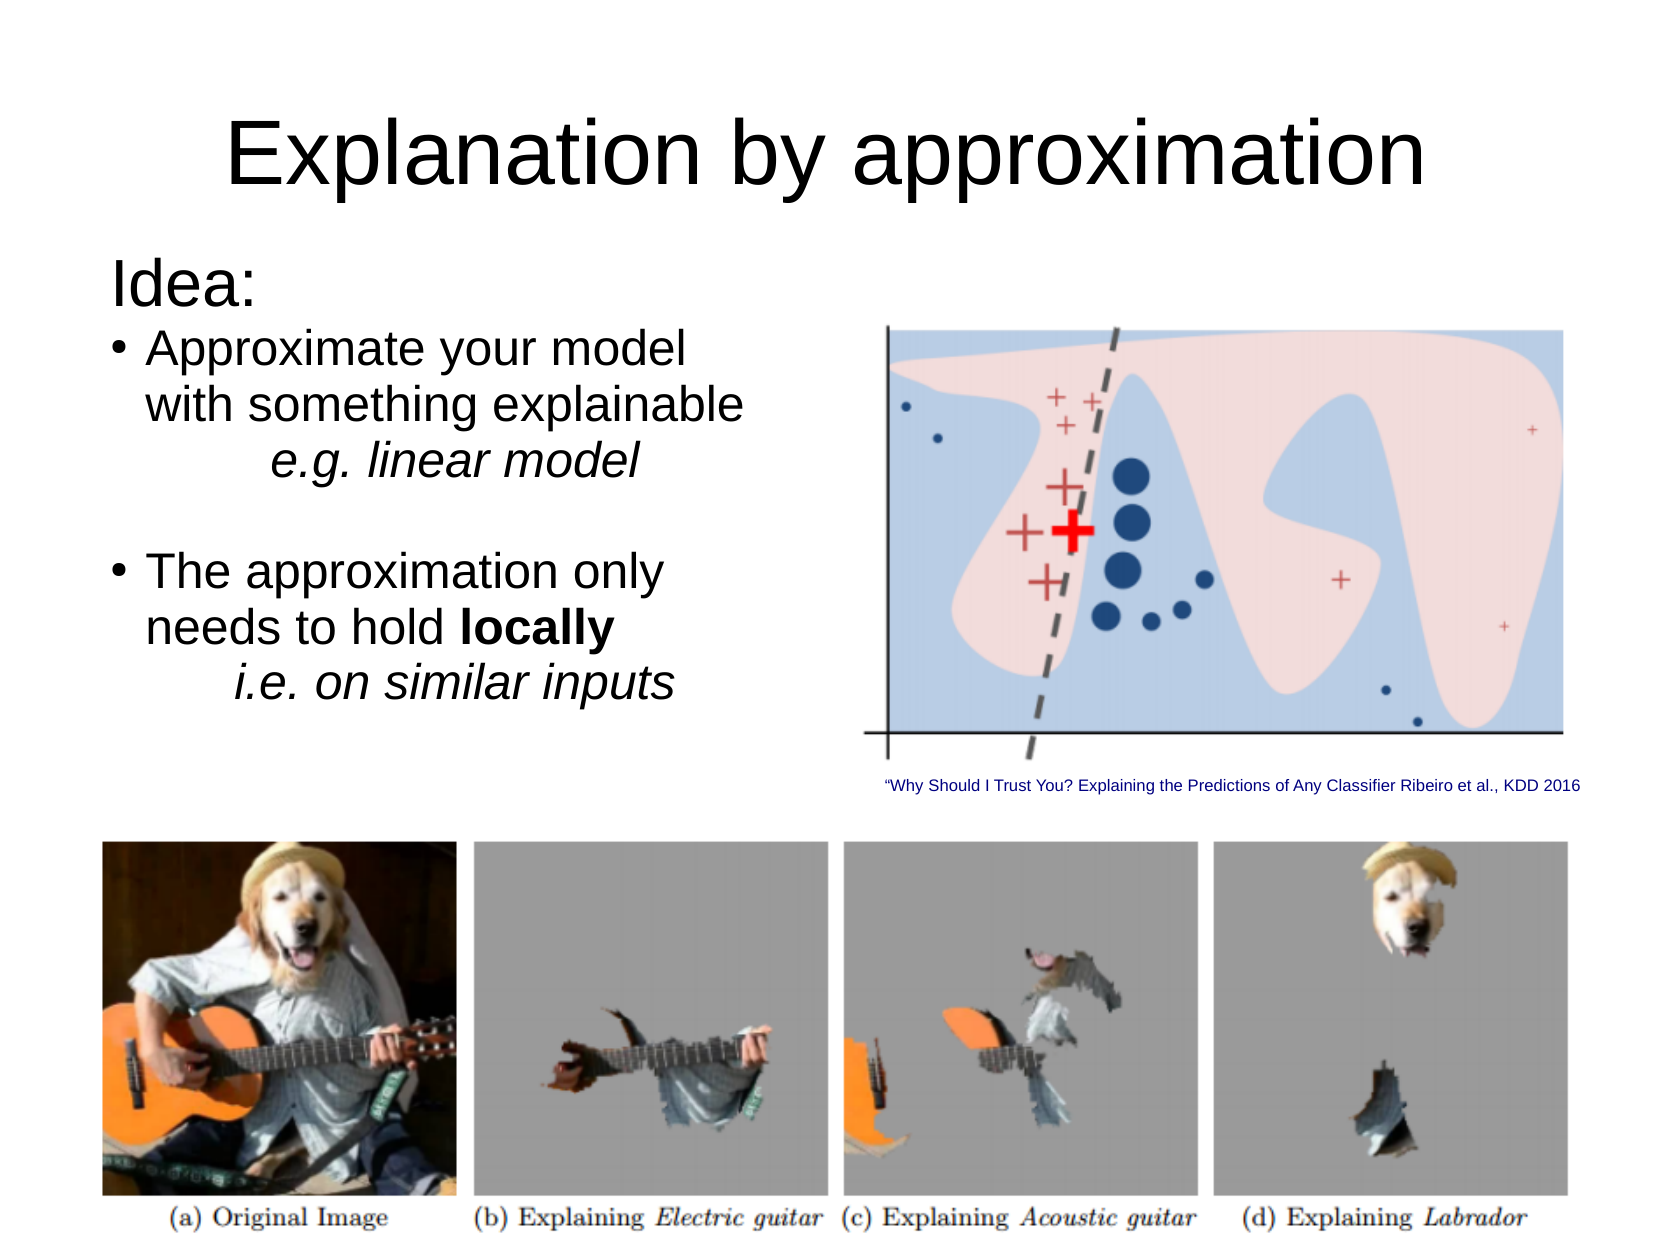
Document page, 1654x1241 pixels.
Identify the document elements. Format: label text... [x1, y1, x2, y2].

title Explanation by approximation [82, 49, 1571, 257]
subtitle Idea: Approximate your model with something explainable e.g. linear model The approximation only needs to hold locally i.e. on similar inputs [109, 180, 766, 776]
picture [843, 299, 1587, 769]
text_box “Why Should I Trust You? Explaining the Predictions of Any Classifier Ribeiro et al., KDD 2016 [870, 768, 1606, 826]
picture [52, 814, 1591, 1241]
